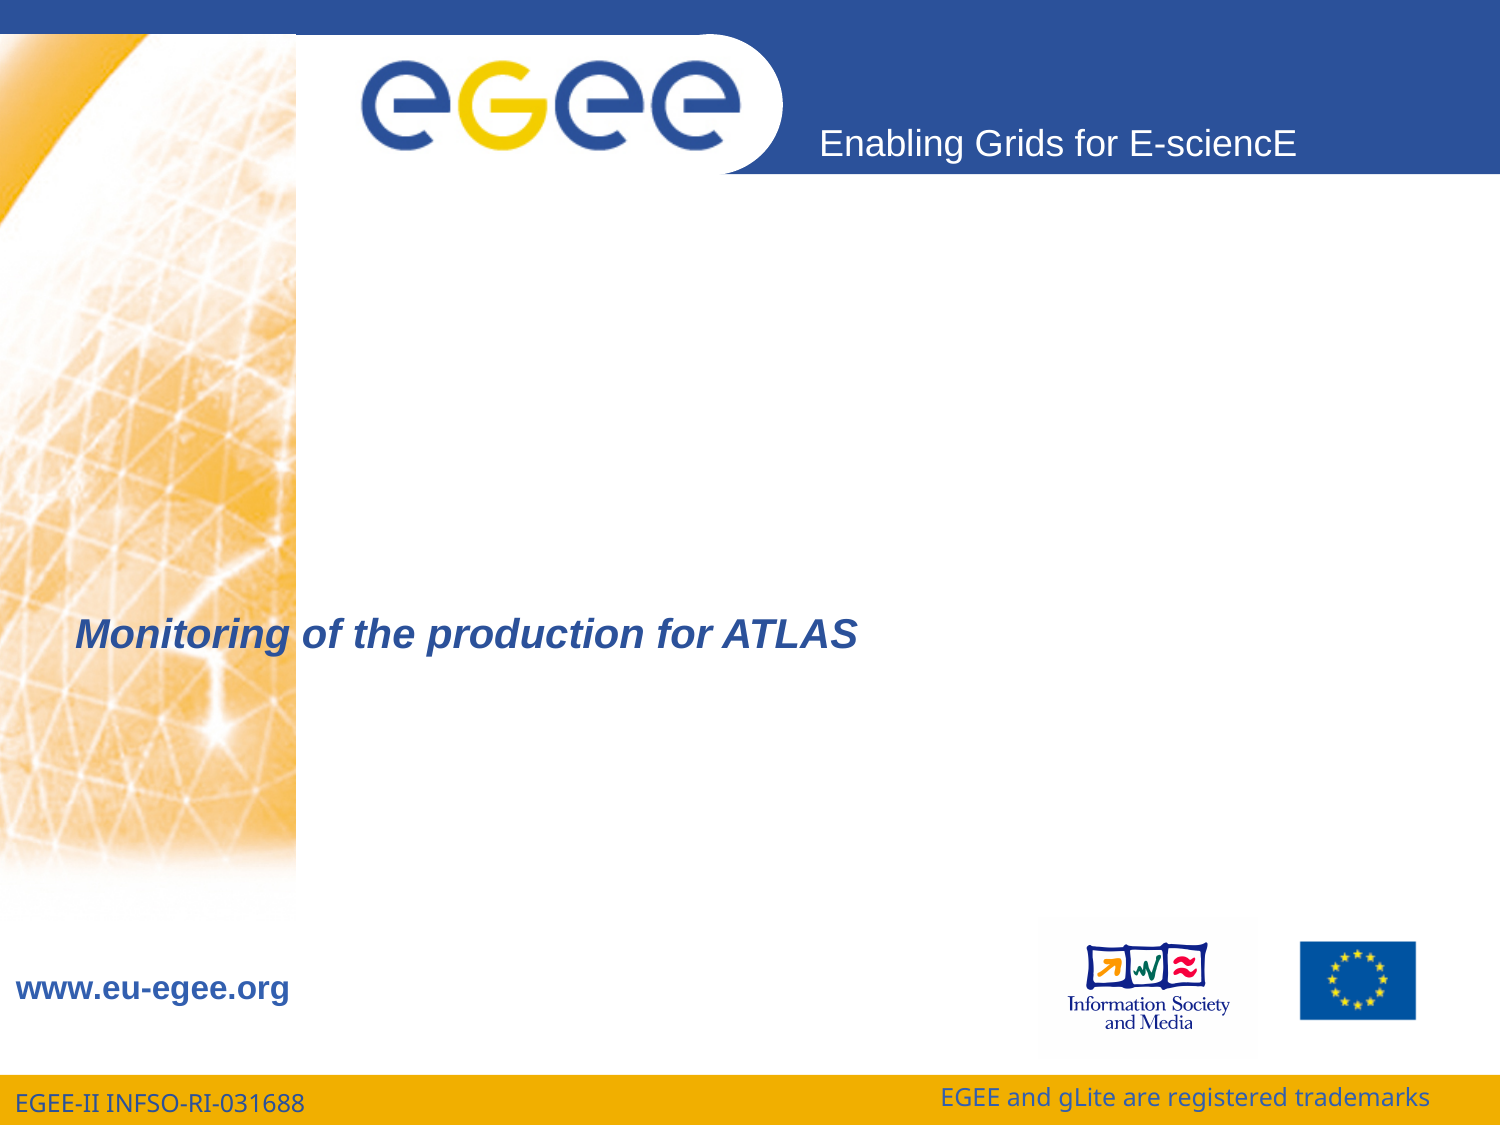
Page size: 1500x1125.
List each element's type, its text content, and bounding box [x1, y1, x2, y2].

picture [1291, 999, 1424, 1028]
picture [0, 34, 296, 921]
subtitle Monitoring of the production for ATLAS [75, 270, 1425, 999]
picture [355, 56, 748, 154]
picture [1038, 999, 1258, 1059]
